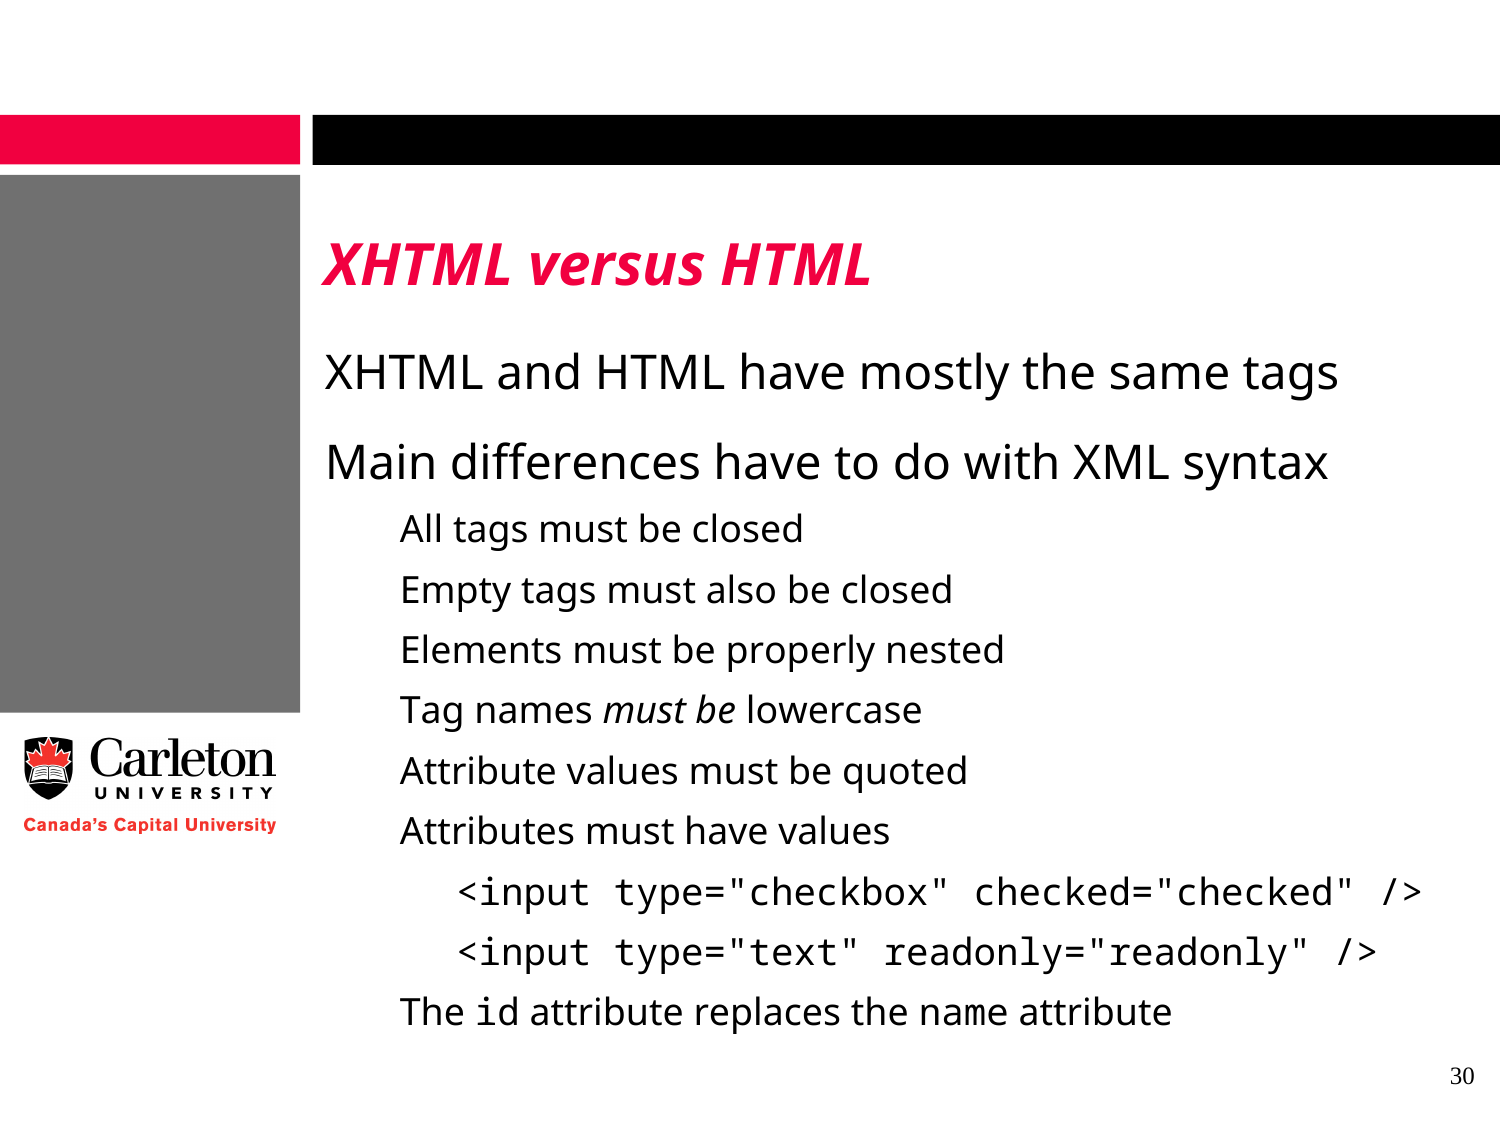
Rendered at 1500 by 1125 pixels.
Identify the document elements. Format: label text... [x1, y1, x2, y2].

picture [24, 737, 276, 834]
title XHTML versus HTML [324, 194, 1450, 324]
list XHTML and HTML have mostly the same tags Main differences have to do with XML syntax All tags must be closed Empty tags must also be closed Elements must be properly nested Tag names must be lowercase Attribute values must be quoted Attributes must have values <input type="checkbox" checked="checked" /> <input type="text" readonly="readonly" /> The id attribute replaces the name attribute [324, 324, 1450, 1036]
